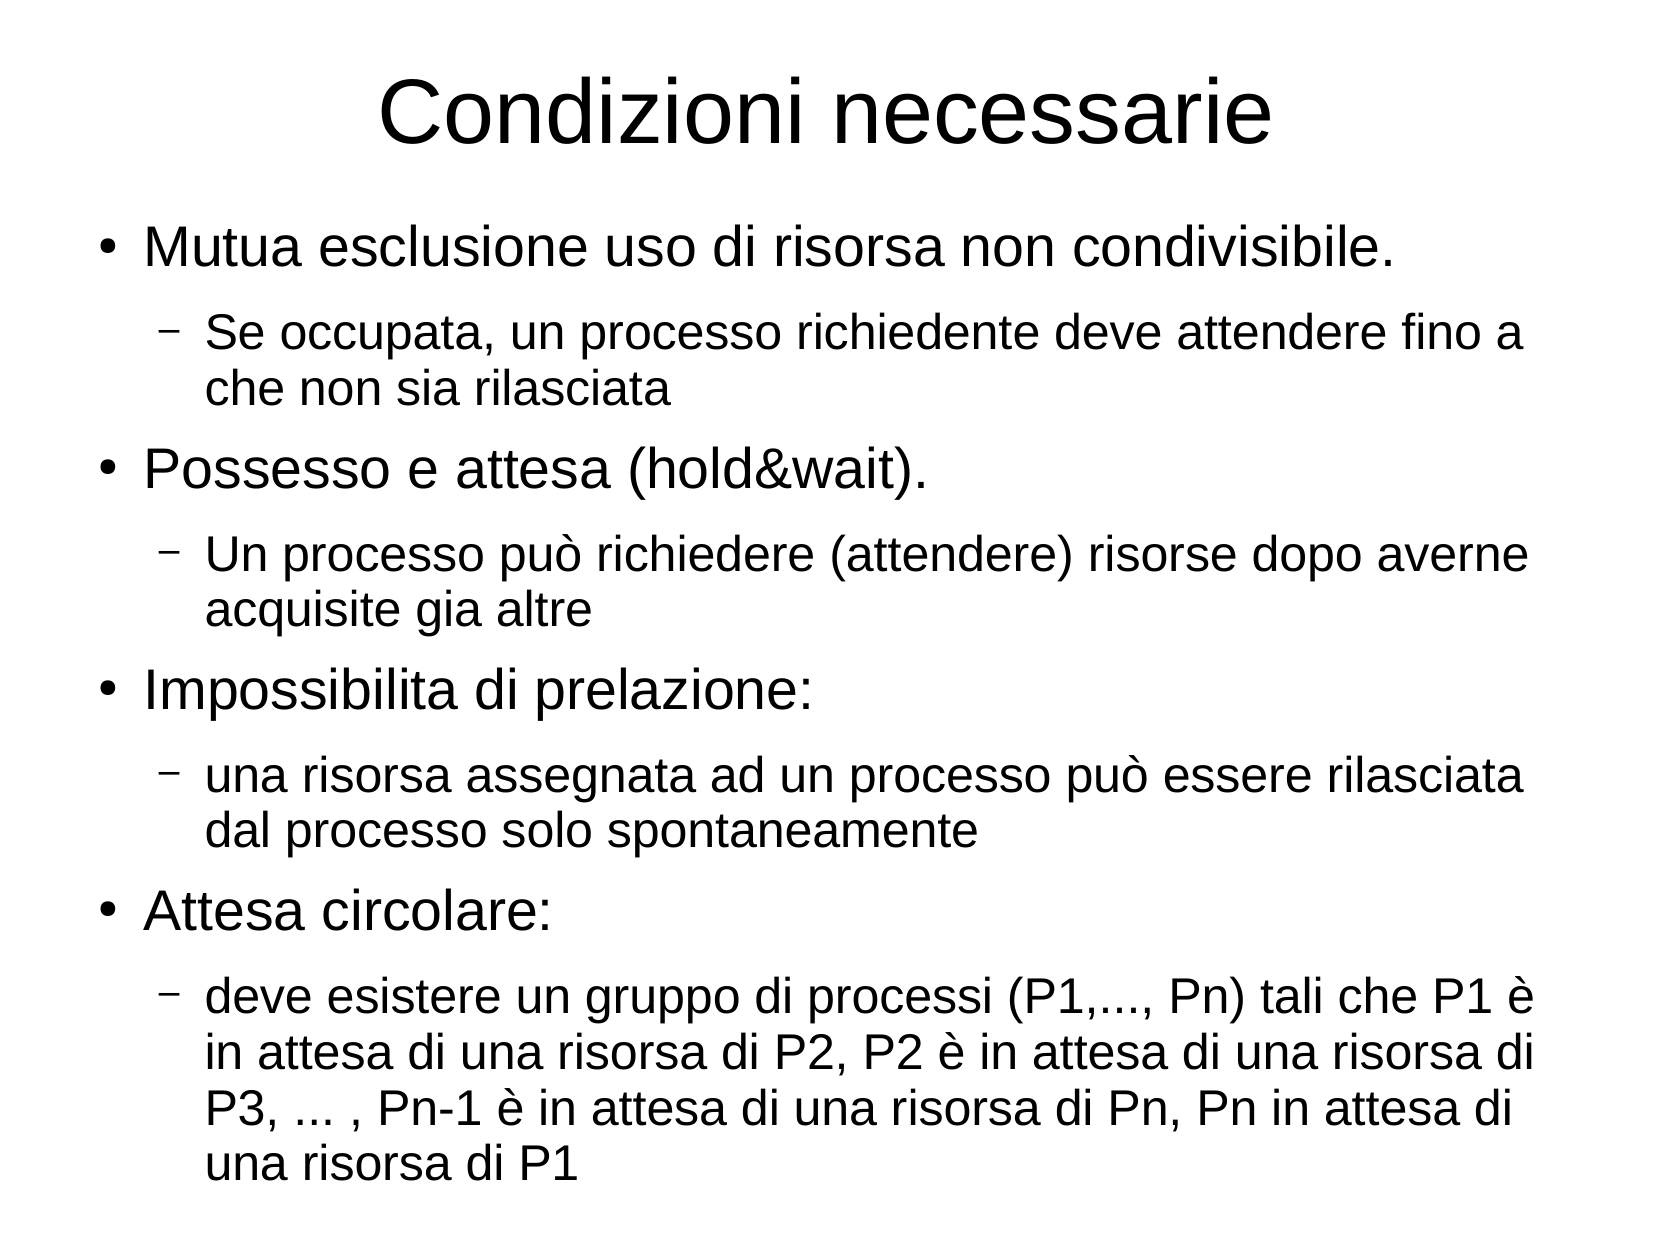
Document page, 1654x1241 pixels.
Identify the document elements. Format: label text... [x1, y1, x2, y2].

list Mutua esclusione uso di risorsa non condivisibile. Se occupata, un processo richiedente deve attendere fino a che non sia rilasciata Possesso e attesa (hold&wait). Un processo può richiedere (attendere) risorse dopo averne acquisite gia altre Impossibilita di prelazione: una risorsa assegnata ad un processo può essere rilasciata dal processo solo spontaneamente Attesa circolare: deve esistere un gruppo di processi (P1,..., Pn) tali che P1 è in attesa di una risorsa di P2, P2 è in attesa di una risorsa di P3, ... , Pn-1 è in attesa di una risorsa di Pn, Pn in attesa di una risorsa di P1 [82, 215, 1538, 1192]
title Condizioni necessarie [82, 8, 1571, 216]
